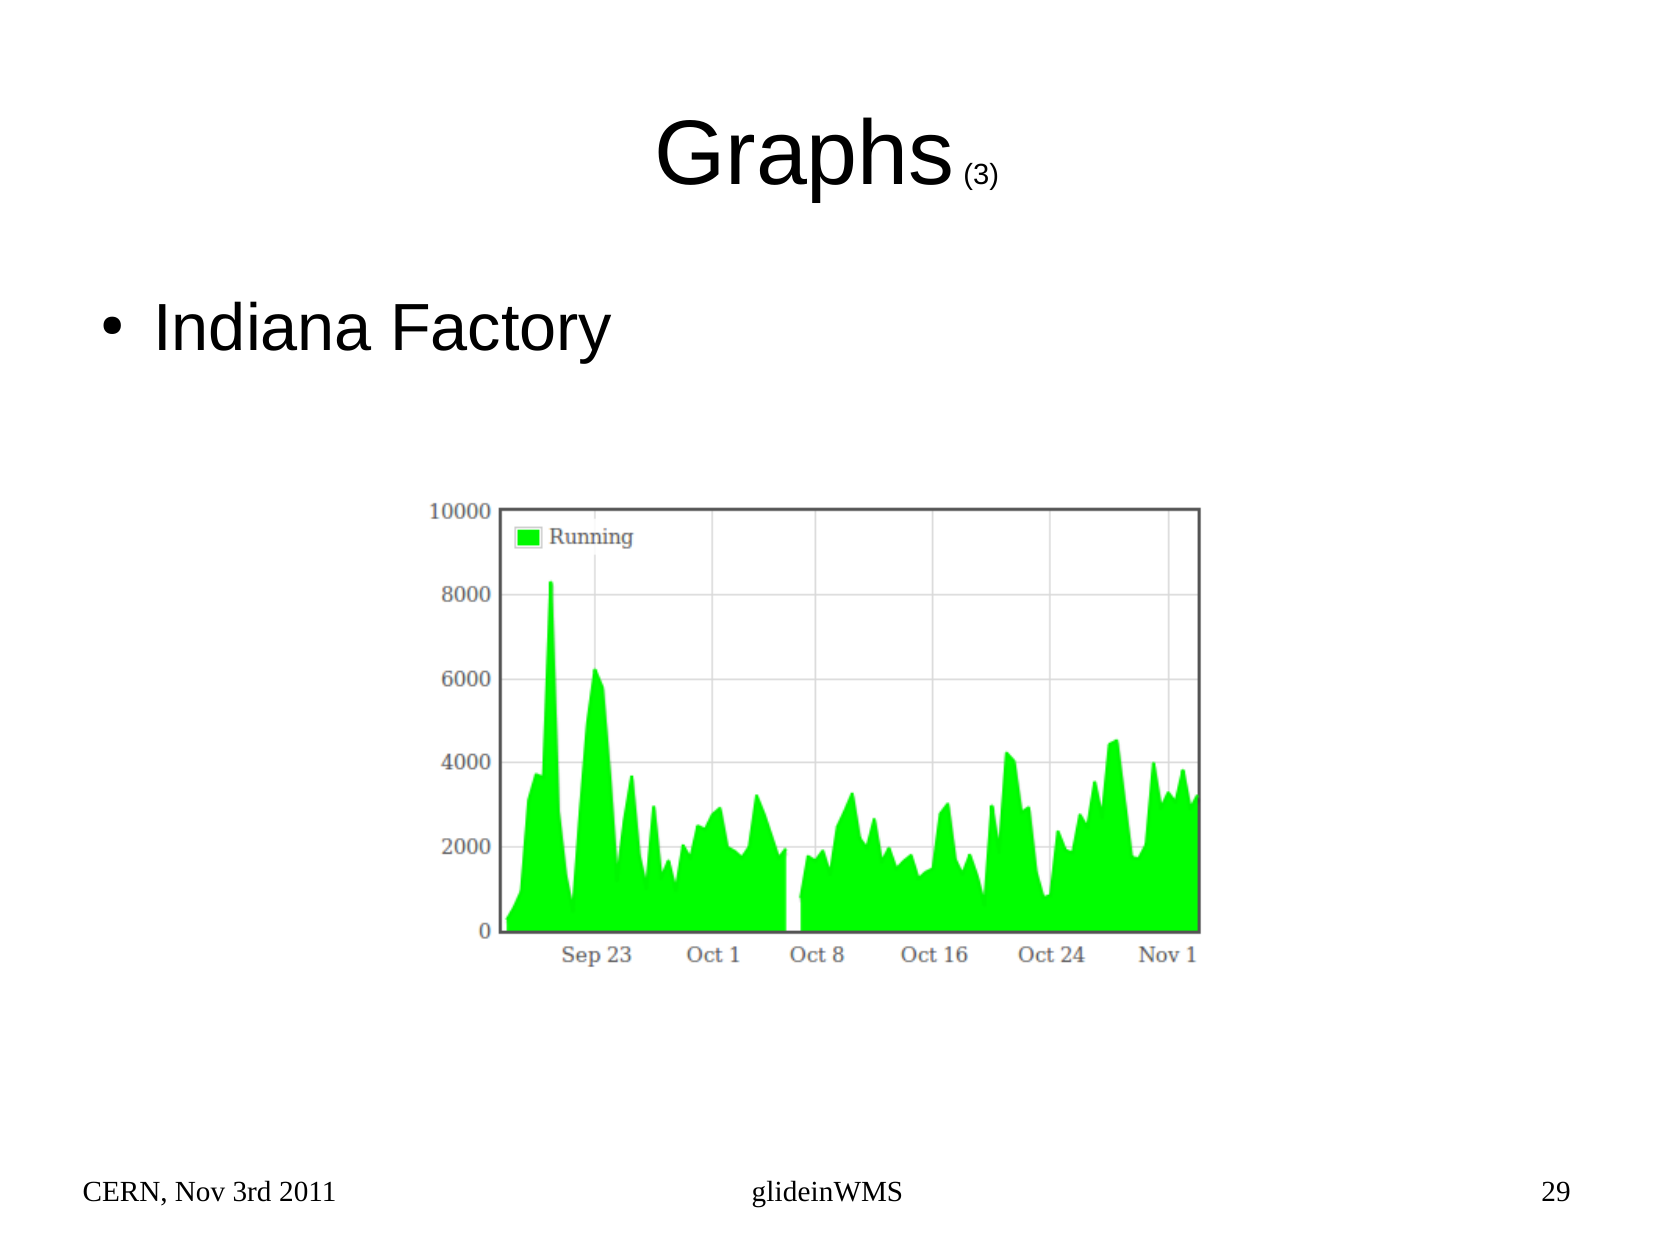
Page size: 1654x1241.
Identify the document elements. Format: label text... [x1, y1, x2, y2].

title Graphs (3) [82, 56, 1571, 250]
picture [424, 494, 1212, 978]
list Indiana Factory [82, 290, 1571, 1109]
